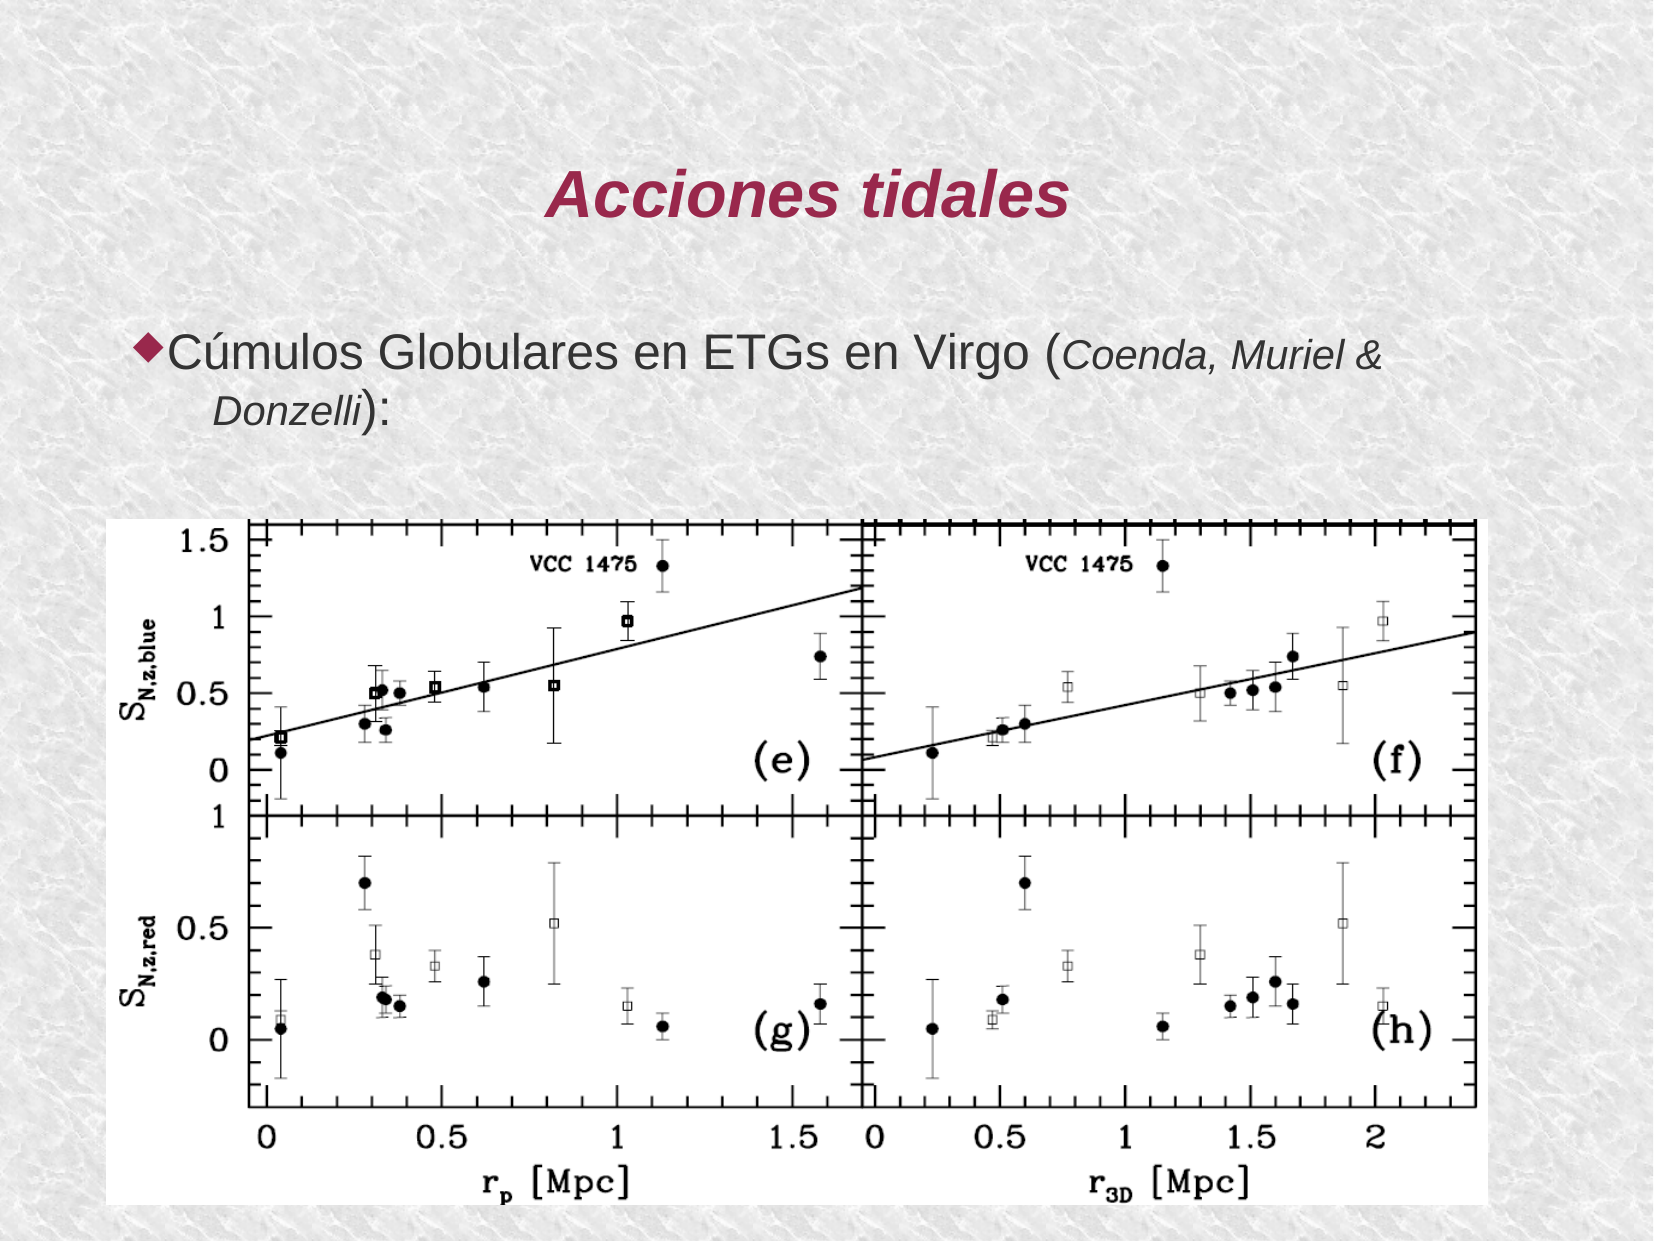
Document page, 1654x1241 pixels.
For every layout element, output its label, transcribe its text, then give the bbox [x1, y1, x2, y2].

title Acciones tidales [82, 90, 1535, 298]
list Cúmulos Globulares en ETGs en Virgo (Coenda, Muriel & Donzelli): [129, 324, 1488, 519]
picture [0, 0, 1654, 1241]
